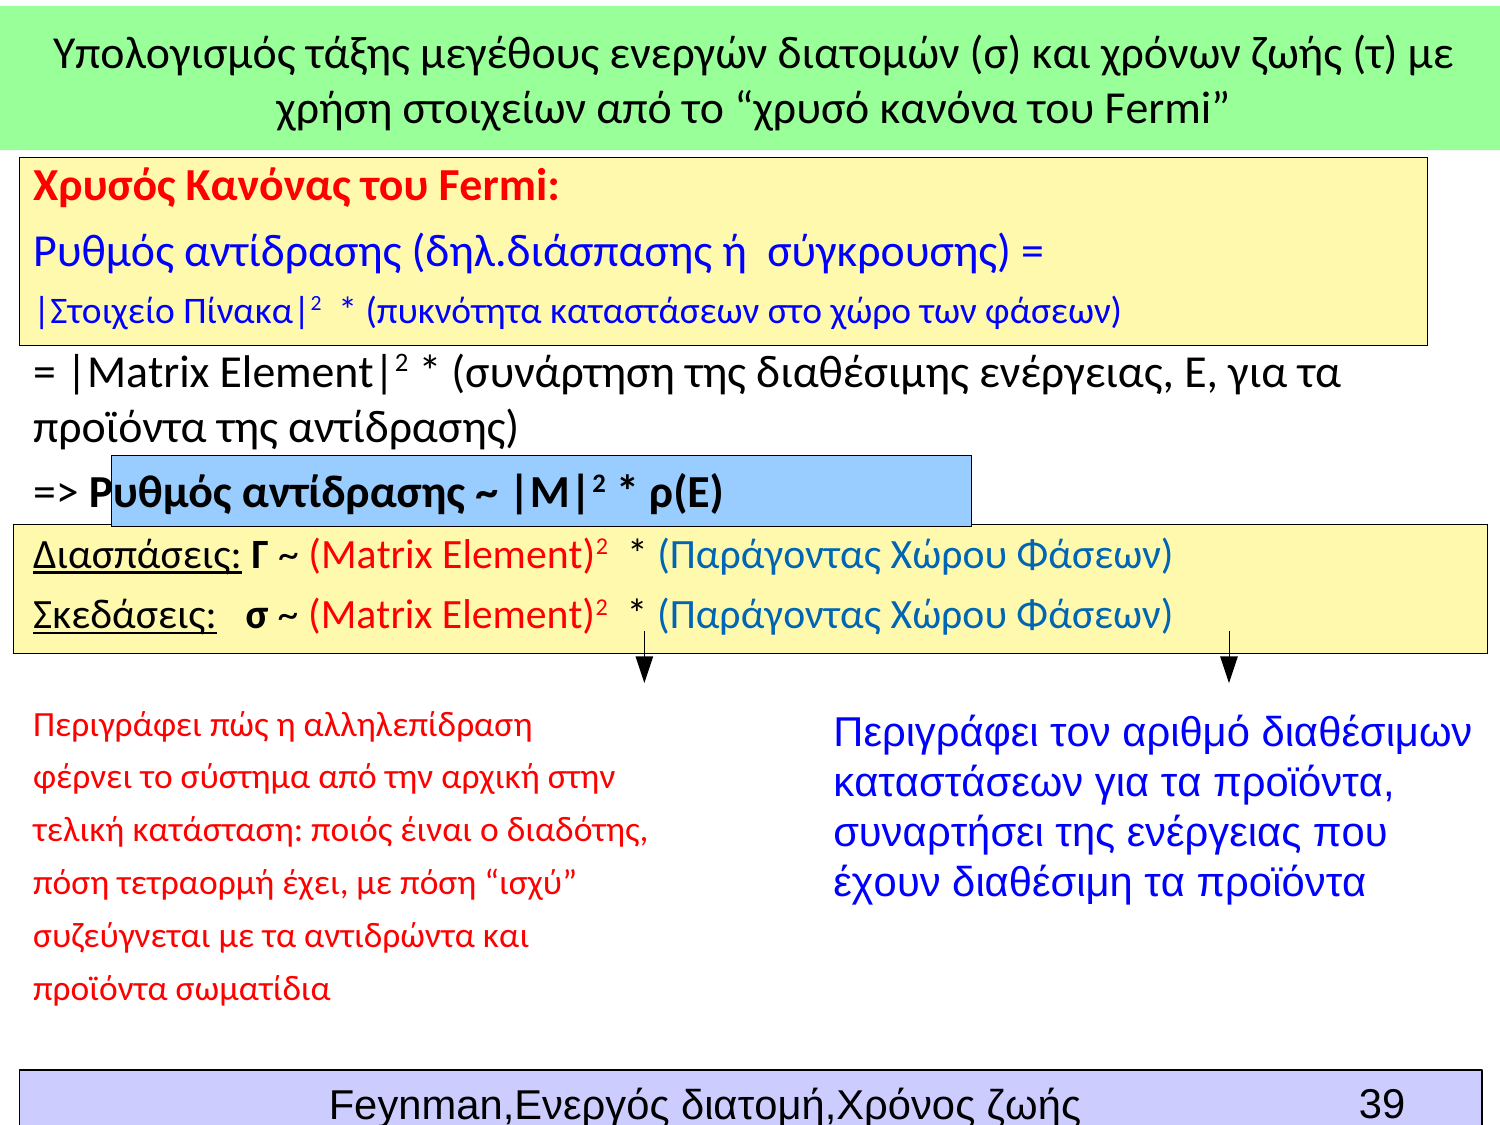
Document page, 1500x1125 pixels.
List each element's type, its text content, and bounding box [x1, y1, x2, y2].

text_box Υπολογισμός τάξης μεγέθους ενεργών διατομών (σ) και χρόνων ζωής (τ) με χρήση στοιχείων από το “χρυσό κανόνα του Fermi” [0, 5, 1500, 151]
text_box Περιγράφει τον αριθμό διαθέσιμων καταστάσεων για τα προϊόντα, συναρτήσει της ενέργειας που έχουν διαθέσιμη τα προϊόντα [818, 697, 1488, 913]
text_box Χρυσός Κανόνας του Fermi: Ρυθμός αντίδρασης (δηλ.διάσπασης ή σύγκρουσης) = |Στοιχείο Πίνακα|2 * (πυκνότητα καταστάσεων στο χώρο των φάσεων) = |Μatrix Element|2 * (συνάρτηση της διαθέσιμης ενέργειας, E, για τα προϊόντα της αντίδρασης) => Ρυθμός αντίδρασης ~ |Μ|2 * ρ(Ε) Διασπάσεις: Γ ~ (Matrix Element)2 * (Παράγοντας Χώρου Φάσεων) Σκεδάσεις: σ ~ (Matrix Element)2 * (Παράγοντας Χώρου Φάσεων) Περιγράφει πώς η αλληλεπίδραση φέρνει το σύστημα από την αρχική στην τελική κατάσταση: ποιός έιναι ο διαδότης, πόση τετραορμή έχει, με πόση “ισχύ” συζεύγνεται με τα αντιδρώντα και προϊόντα σωματίδια [18, 147, 1500, 581]
text_box [13, 524, 1488, 654]
